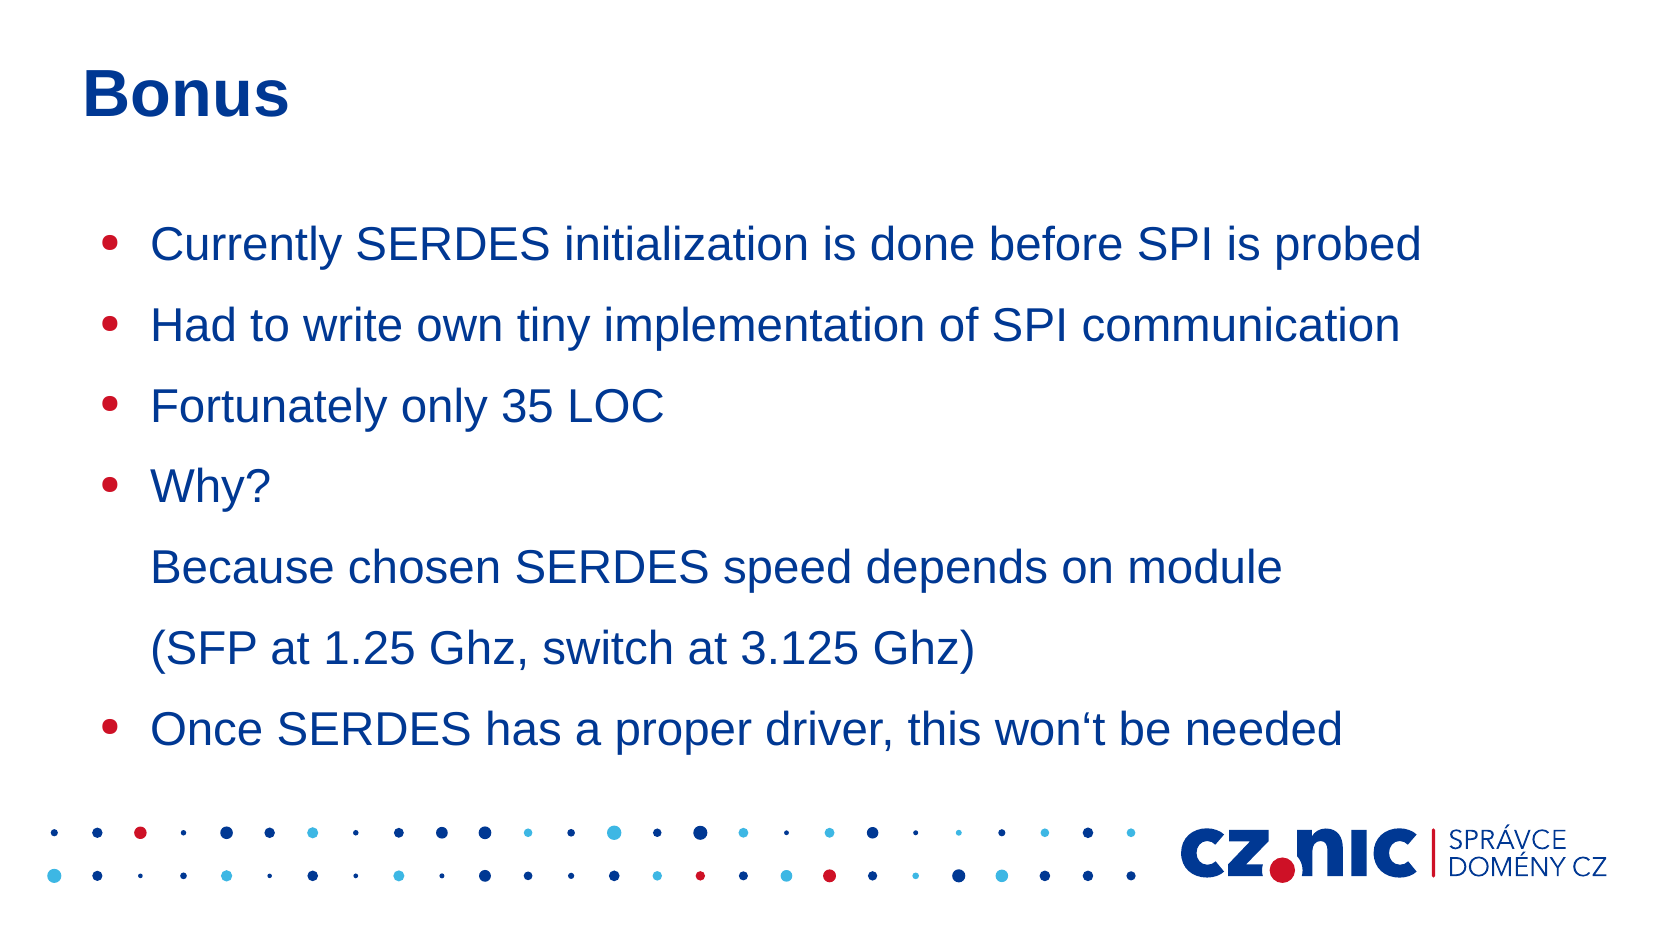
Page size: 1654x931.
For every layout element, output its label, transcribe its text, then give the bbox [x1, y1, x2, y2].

list Currently SERDES initialization is done before SPI is probed Had to write own tiny implementation of SPI communication Fortunately only 35 LOC Why? Because chosen SERDES speed depends on module (SFP at 1.25 Ghz, switch at 3.125 Ghz) Once SERDES has a proper driver, this won‘t be needed [82, 217, 1571, 758]
title Bonus [82, 53, 1571, 133]
